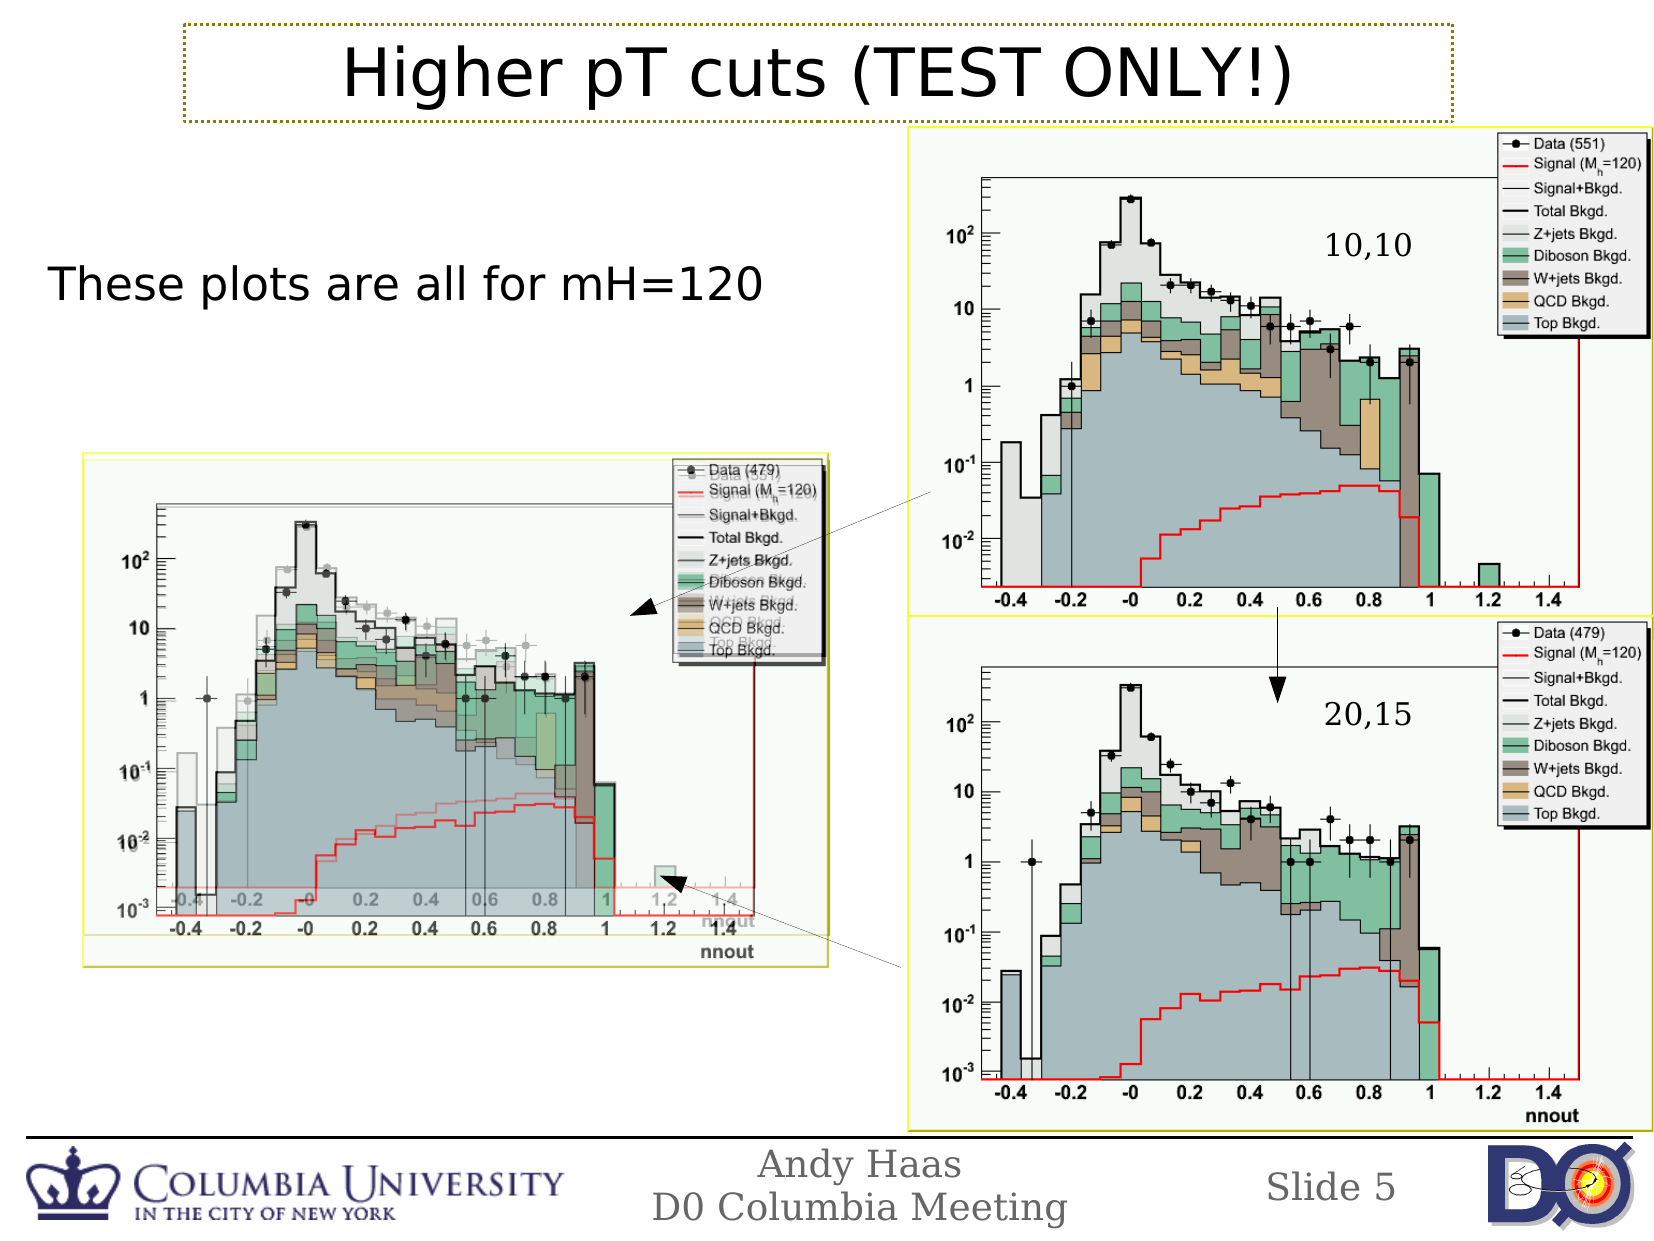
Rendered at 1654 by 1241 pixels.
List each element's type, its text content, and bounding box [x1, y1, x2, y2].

text_box 20,15 [1323, 696, 1414, 733]
picture [26, 1146, 565, 1220]
picture [907, 126, 1654, 1132]
text_box 10,10 [1323, 227, 1414, 264]
picture [82, 452, 830, 968]
list These plots are all for mH=120 [30, 140, 907, 1125]
picture [1479, 1140, 1639, 1233]
title Higher pT cuts (TEST ONLY!) [184, 24, 1453, 122]
